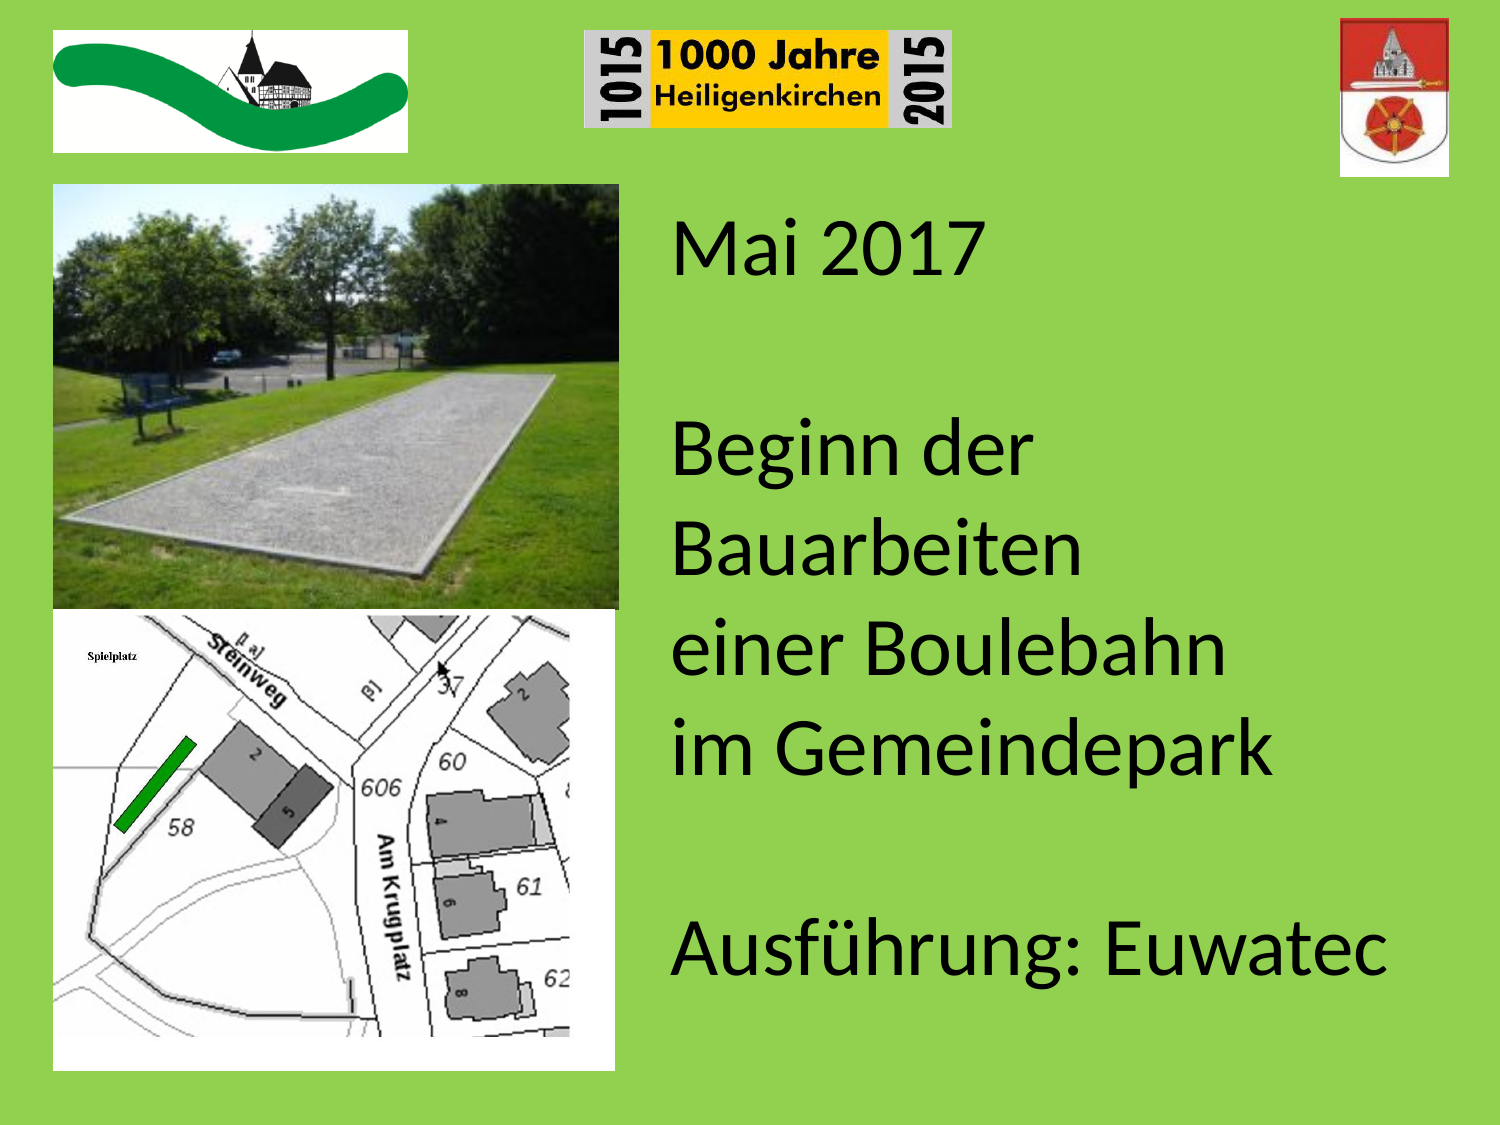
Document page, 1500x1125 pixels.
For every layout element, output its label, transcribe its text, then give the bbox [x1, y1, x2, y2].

text_box Mai 2017 Beginn der Bauarbeiten einer Boulebahn im Gemeindepark Ausführung: Euwatec [655, 184, 1447, 1008]
picture [53, 31, 408, 153]
picture [53, 184, 619, 1071]
picture [584, 31, 952, 128]
picture [1340, 19, 1449, 177]
